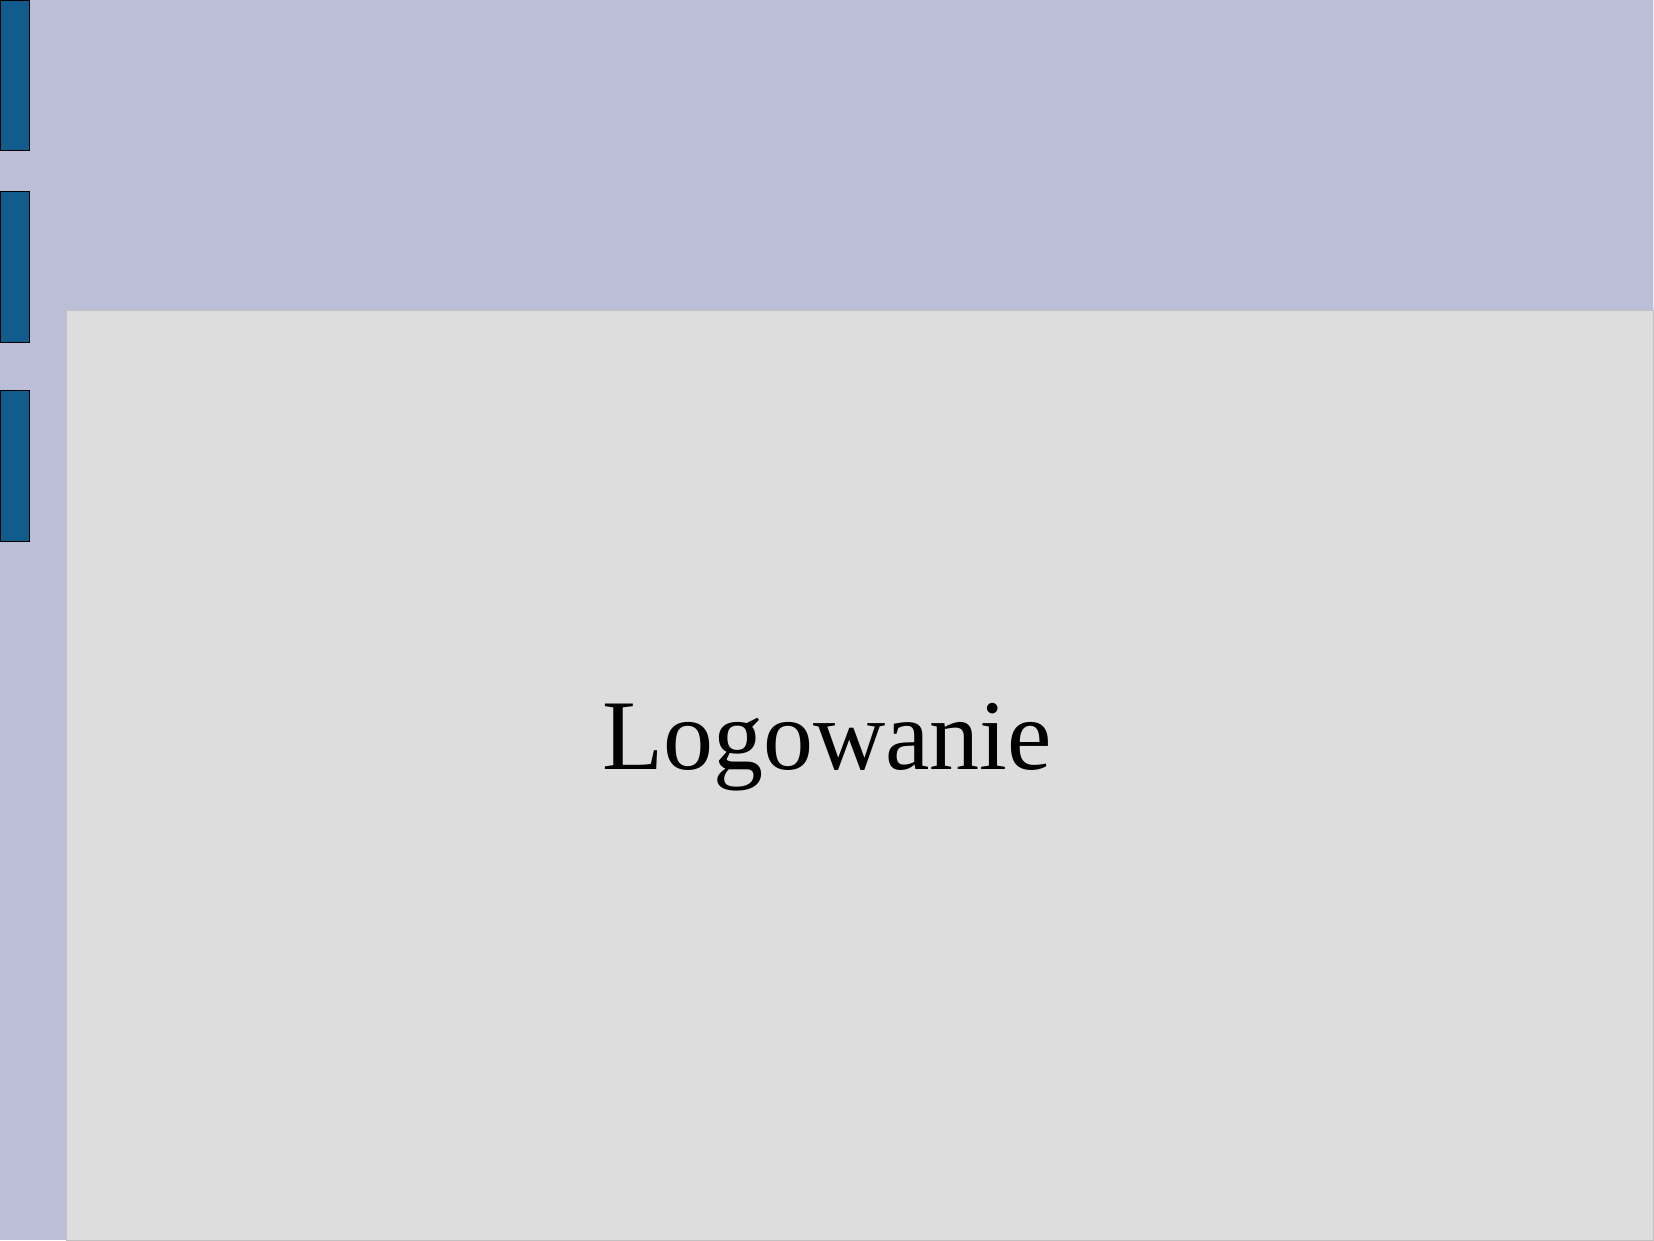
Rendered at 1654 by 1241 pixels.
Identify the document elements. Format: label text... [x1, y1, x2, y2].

subtitle Logowanie [121, 344, 1534, 1127]
